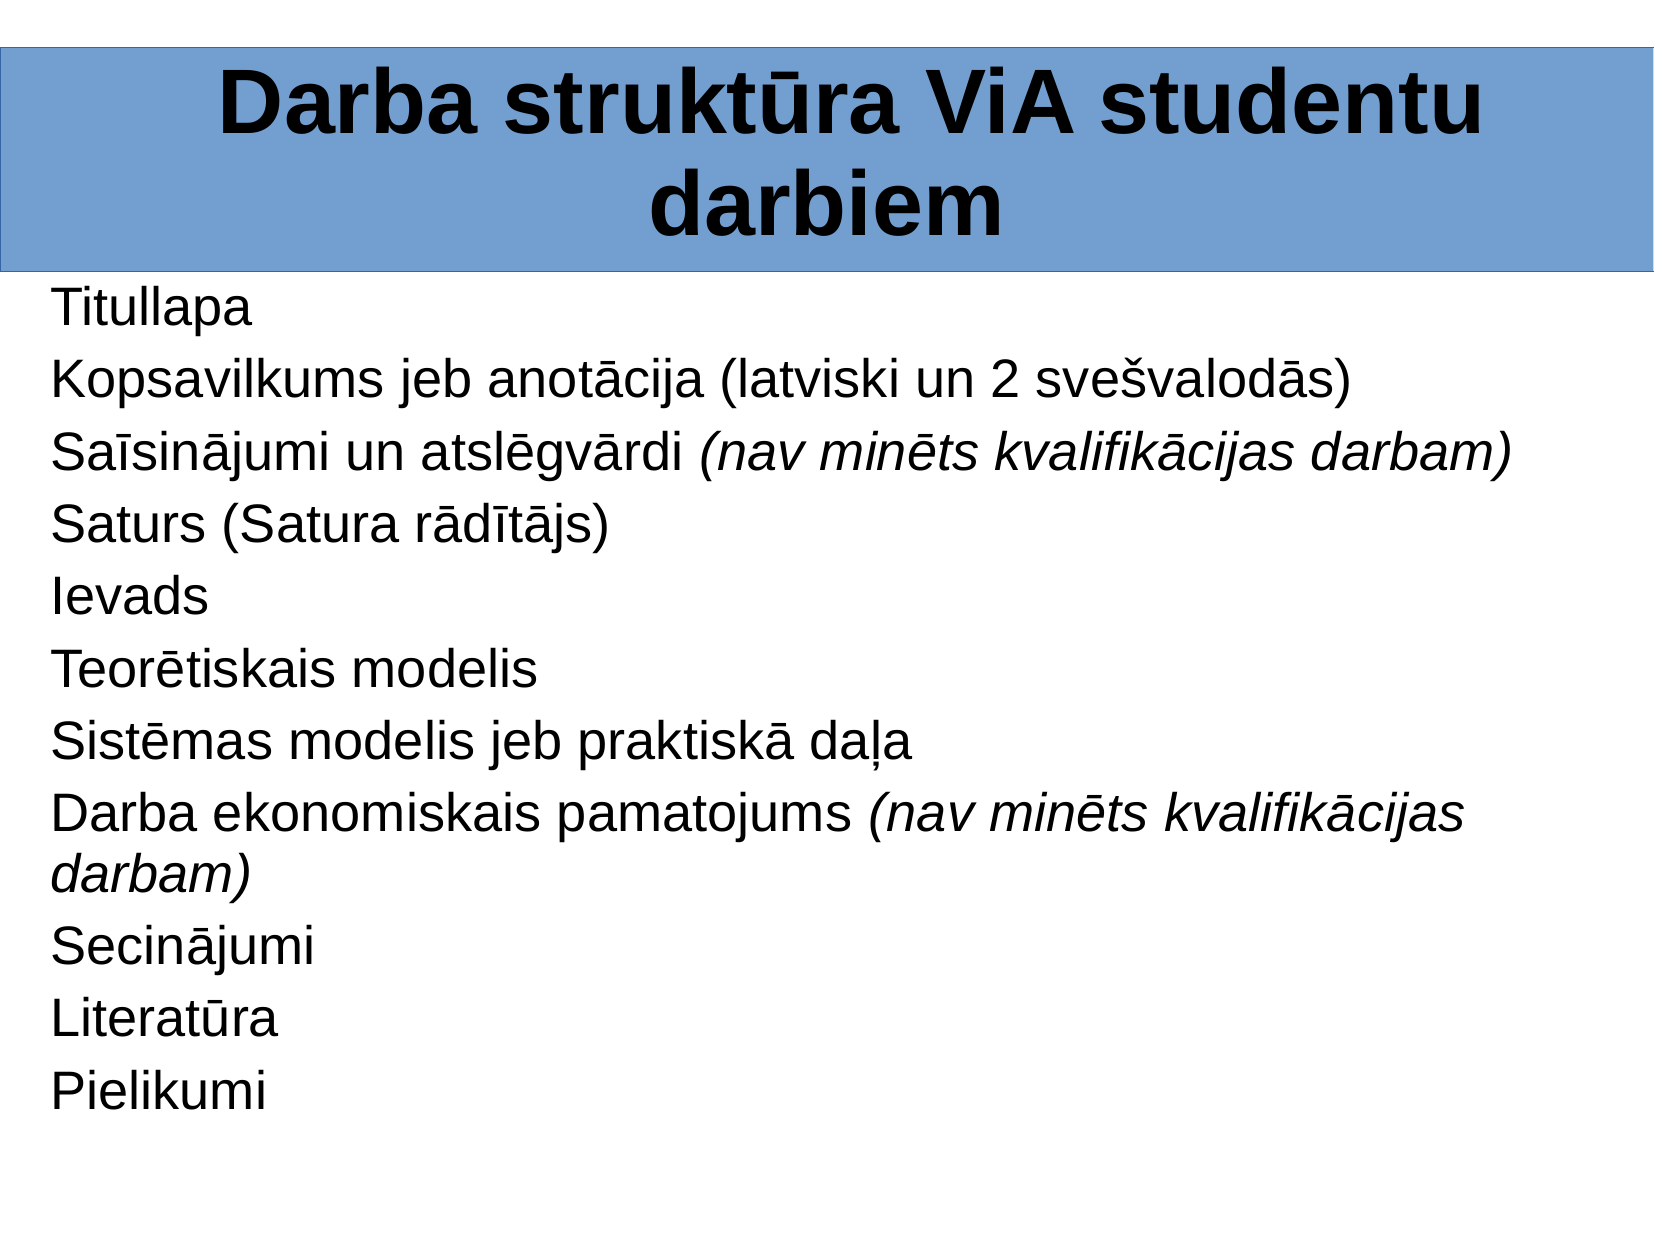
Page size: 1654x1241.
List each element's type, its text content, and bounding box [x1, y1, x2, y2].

title Darba struktūra ViA studentu darbiem [82, 49, 1571, 257]
text_box [0, 47, 1654, 272]
text_box Titullapa Kopsavilkums jeb anotācija (latviski un 2 svešvalodās) Saīsinājumi un atslēgvārdi (nav minēts kvalifikācijas darbam) Saturs (Satura rādītājs) Ievads Teorētiskais modelis Sistēmas modelis jeb praktiskā daļa Darba ekonomiskais pamatojums (nav minēts kvalifikācijas darbam) Secinājumi Literatūra Pielikumi [35, 268, 1619, 1193]
